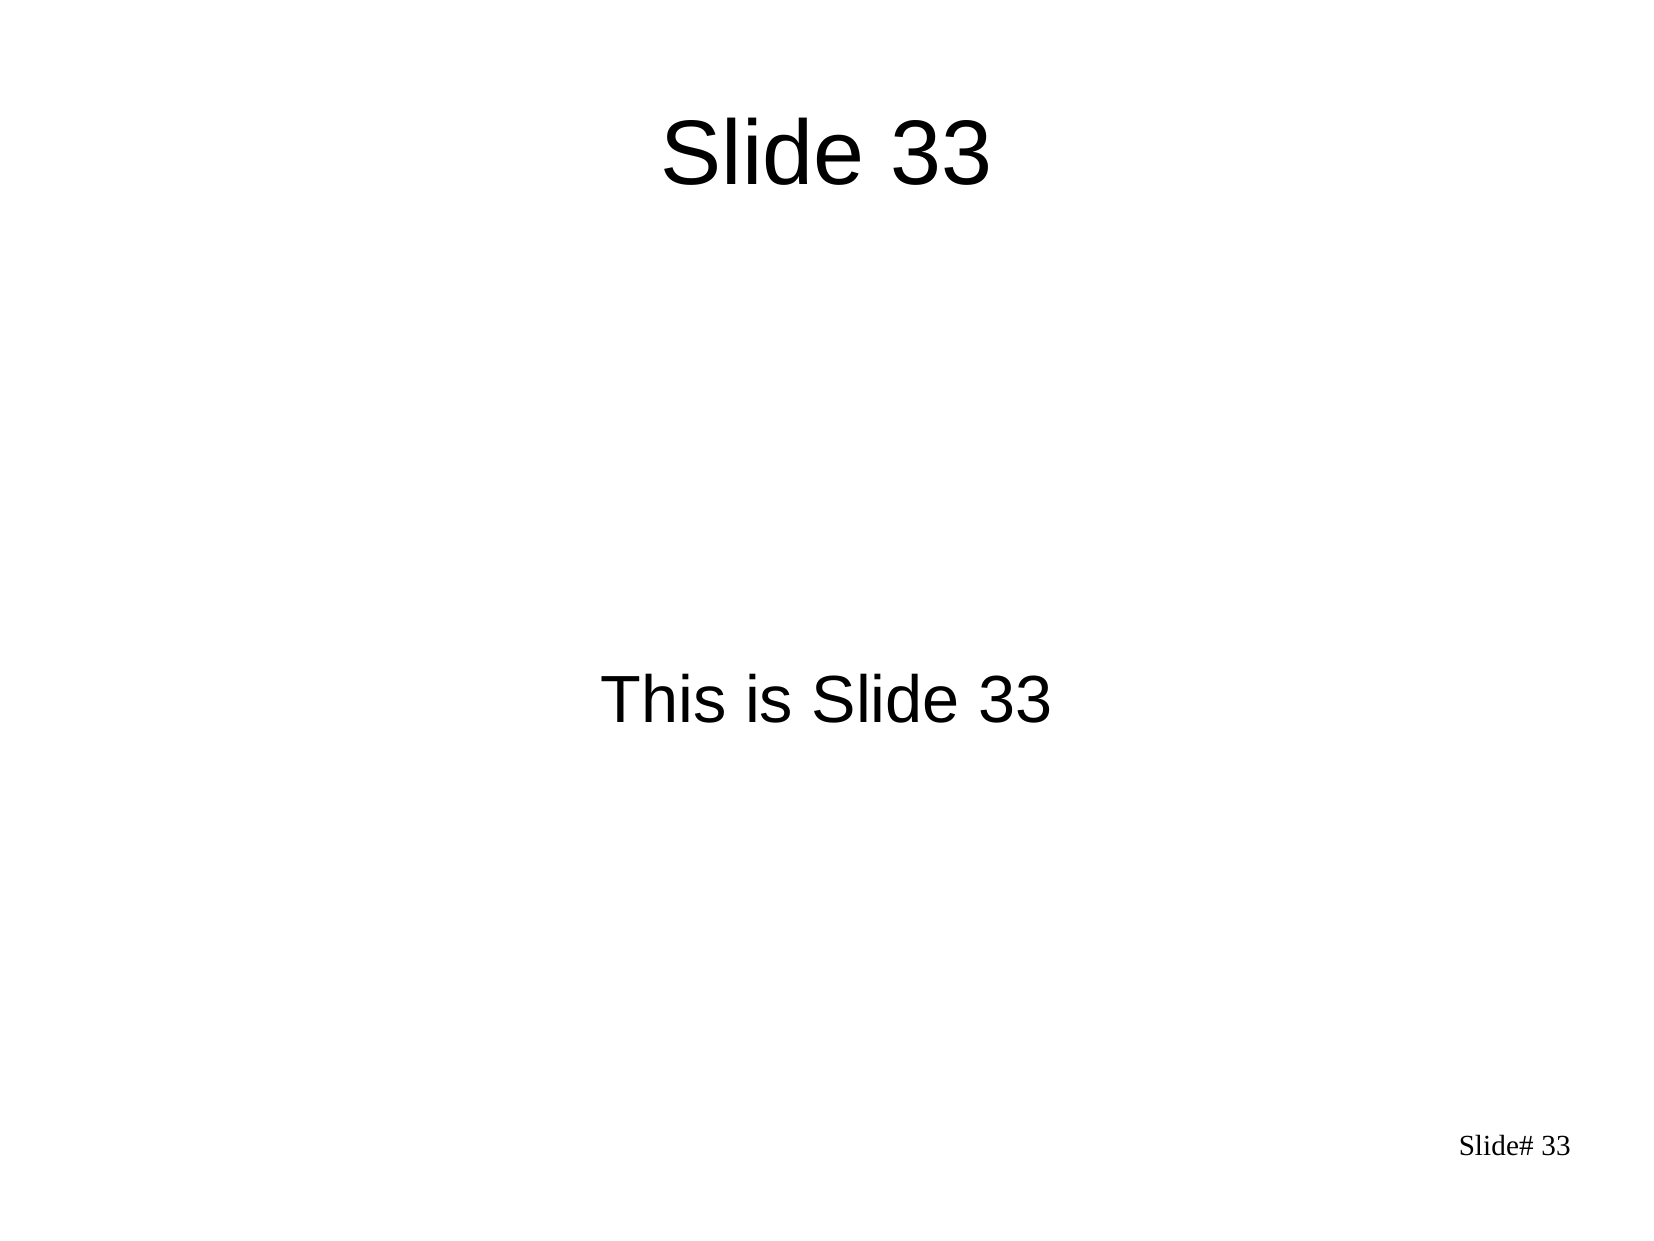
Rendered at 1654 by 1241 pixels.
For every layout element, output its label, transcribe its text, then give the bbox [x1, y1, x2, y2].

subtitle This is Slide 33 [82, 290, 1571, 1109]
title Slide 33 [82, 49, 1571, 257]
